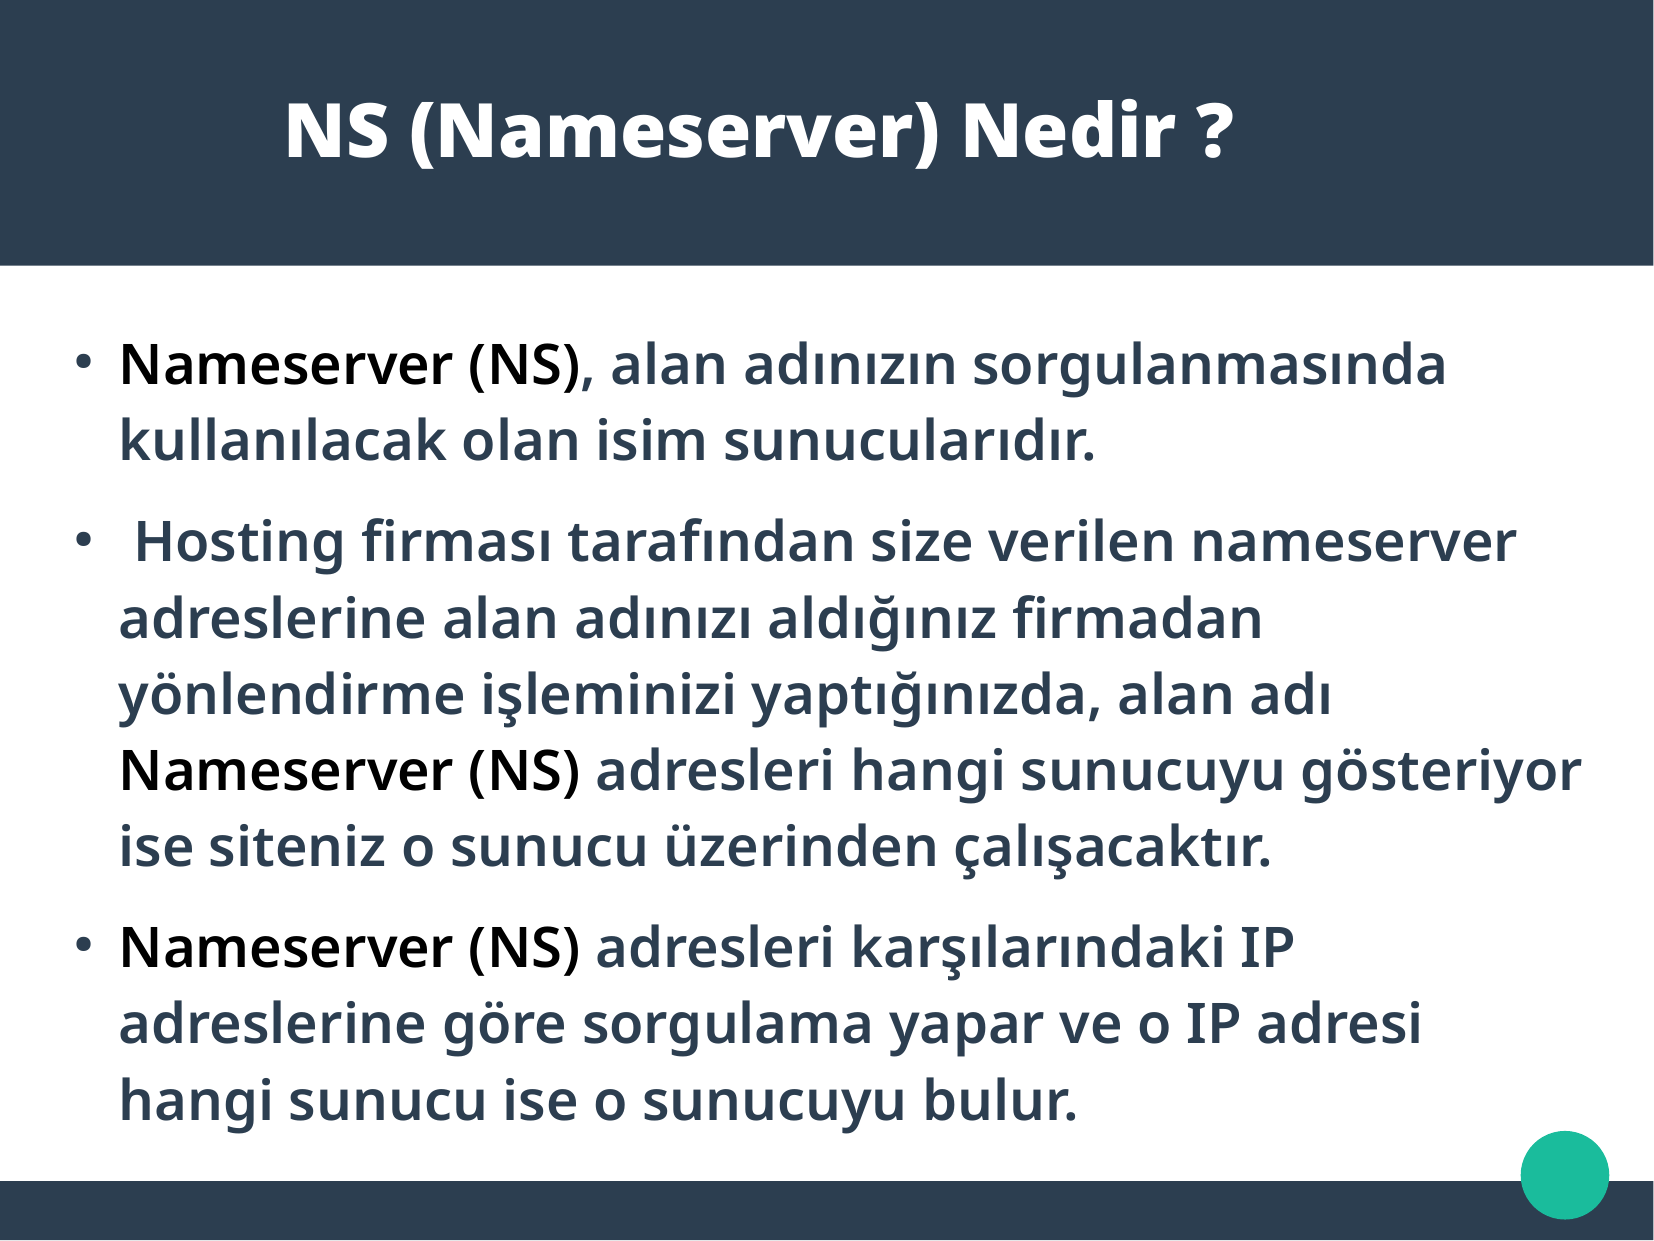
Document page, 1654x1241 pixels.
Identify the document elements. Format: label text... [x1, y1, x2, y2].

title NS (Nameserver) Nedir ? [59, 49, 1595, 207]
list Nameserver (NS), alan adınızın sorgulanmasında kullanılacak olan isim sunucularıdır. Hosting firması tarafından size verilen nameserver adreslerine alan adınızı aldığınız firmadan yönlendirme işleminizi yaptığınızda, alan adı Nameserver (NS) adresleri hangi sunucuyu gösteriyor ise siteniz o sunucu üzerinden çalışacaktır. Nameserver (NS) adresleri karşılarındaki IP adreslerine göre sorgulama yapar ve o IP adresi hangi sunucu ise o sunucuyu bulur. [59, 324, 1595, 1152]
